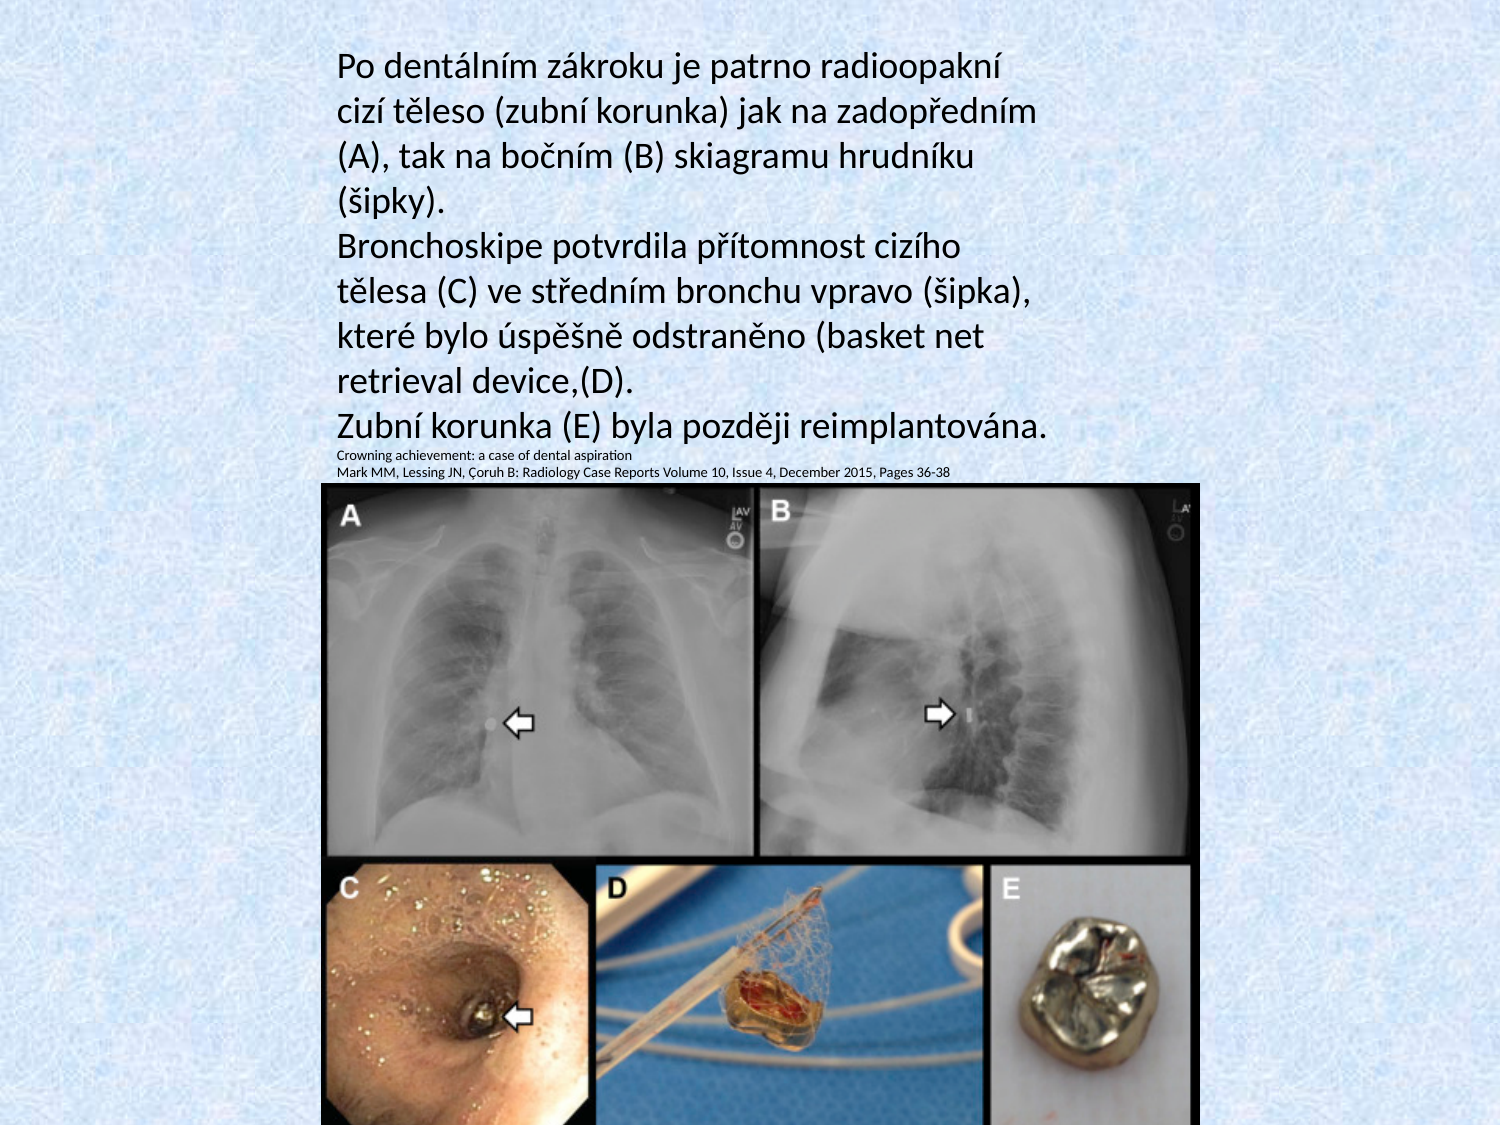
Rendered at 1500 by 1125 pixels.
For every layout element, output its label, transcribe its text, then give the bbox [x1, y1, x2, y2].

picture [321, 483, 1200, 1125]
text_box Po dentálním zákroku je patrno radioopakní cizí těleso (zubní korunka) jak na zadopředním (A), tak na bočním (B) skiagramu hrudníku (šipky). Bronchoskipe potvrdila přítomnost cizího tělesa (C) ve středním bronchu vpravo (šipka), které bylo úspěšně odstraněno (basket net retrieval device,(D). Zubní korunka (E) byla později reimplantována. Crowning achievement: a case of dental aspiration Mark MM, Lessing JN, Çoruh B: Radiology Case Reports Volume 10, Issue 4, December 2015, Pages 36-38 [322, 33, 1072, 488]
